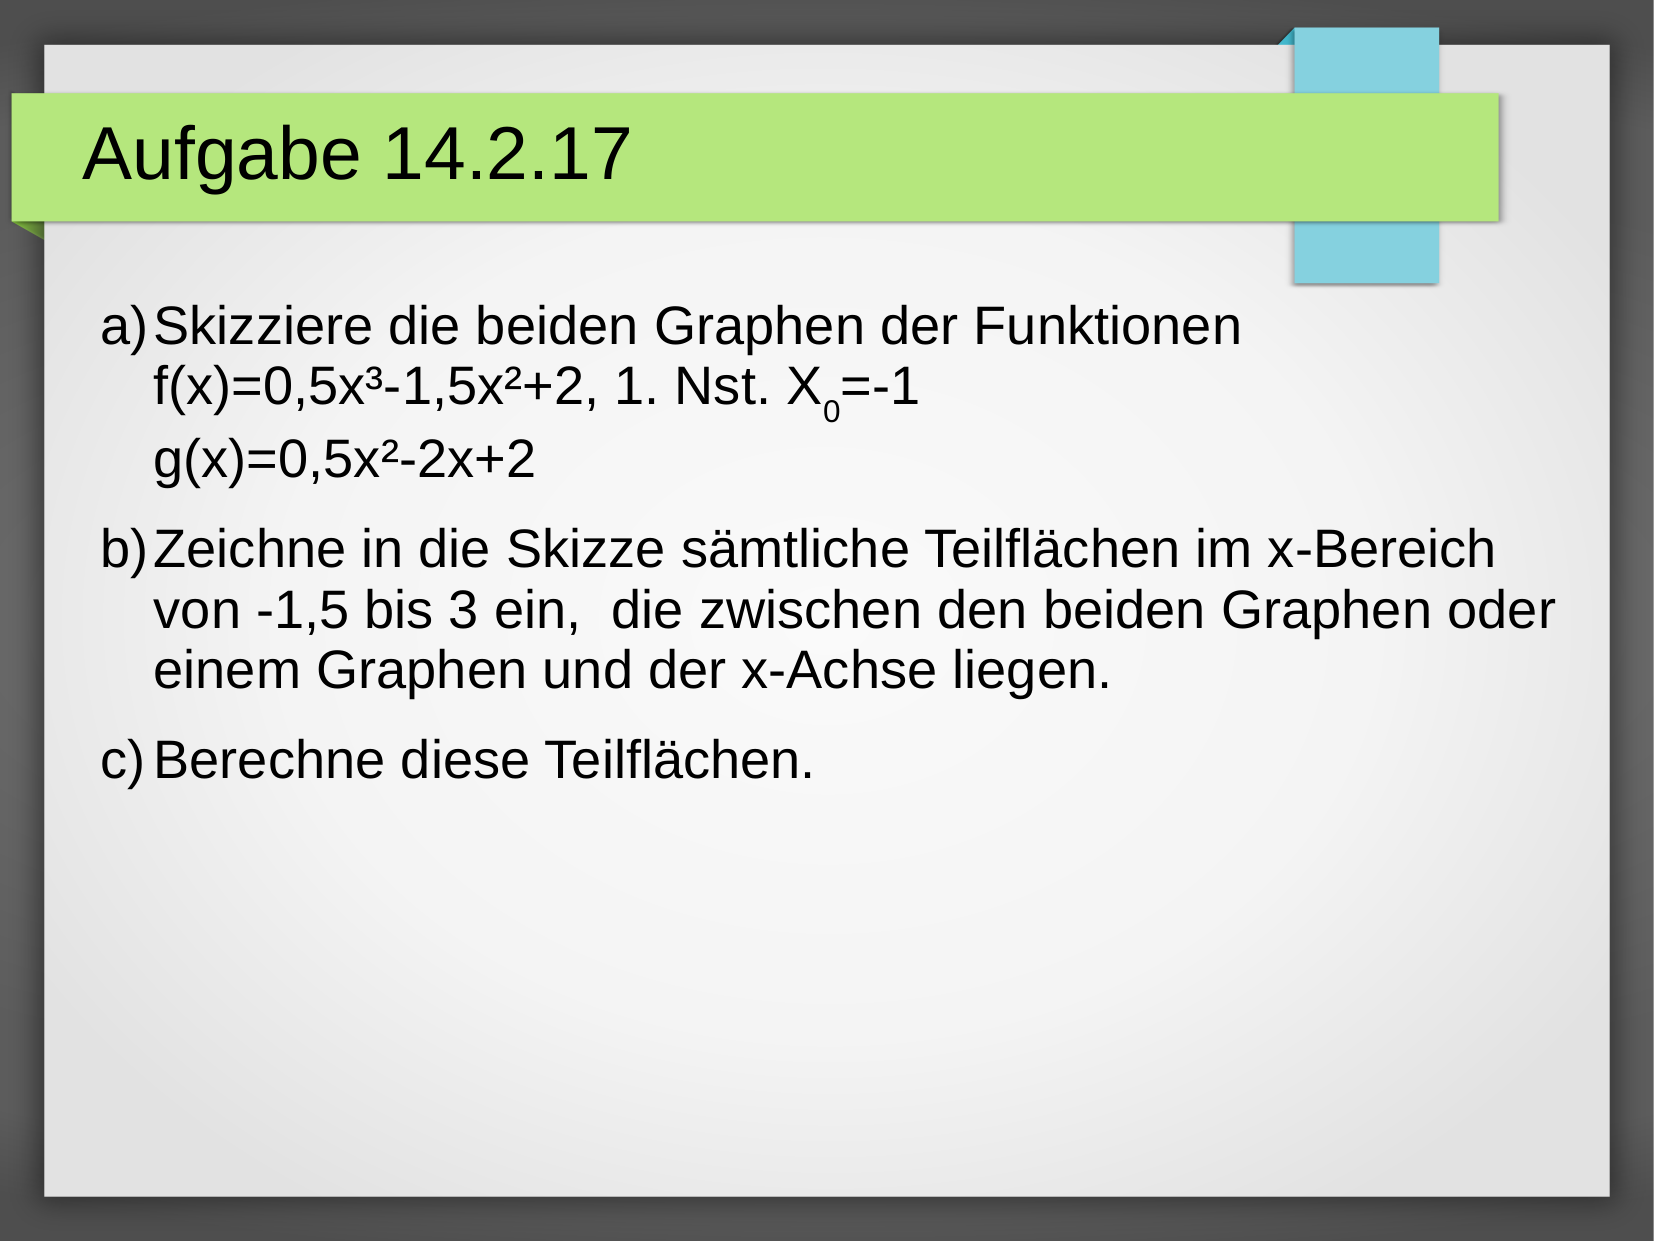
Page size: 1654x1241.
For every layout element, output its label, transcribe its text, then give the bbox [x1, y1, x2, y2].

title Aufgabe 14.2.17 [82, 94, 1264, 213]
picture [0, 0, 1654, 1241]
list Skizziere die beiden Graphen der Funktionen f(x)=0,5x³-1,5x²+2, 1. Nst. X0=-1 g(x)=0,5x²-2x+2 Zeichne in die Skizze sämtliche Teilflächen im x-Bereich von -1,5 bis 3 ein, die zwischen den beiden Graphen oder einem Graphen und der x-Achse liegen. Berechne diese Teilflächen. [82, 295, 1571, 1015]
